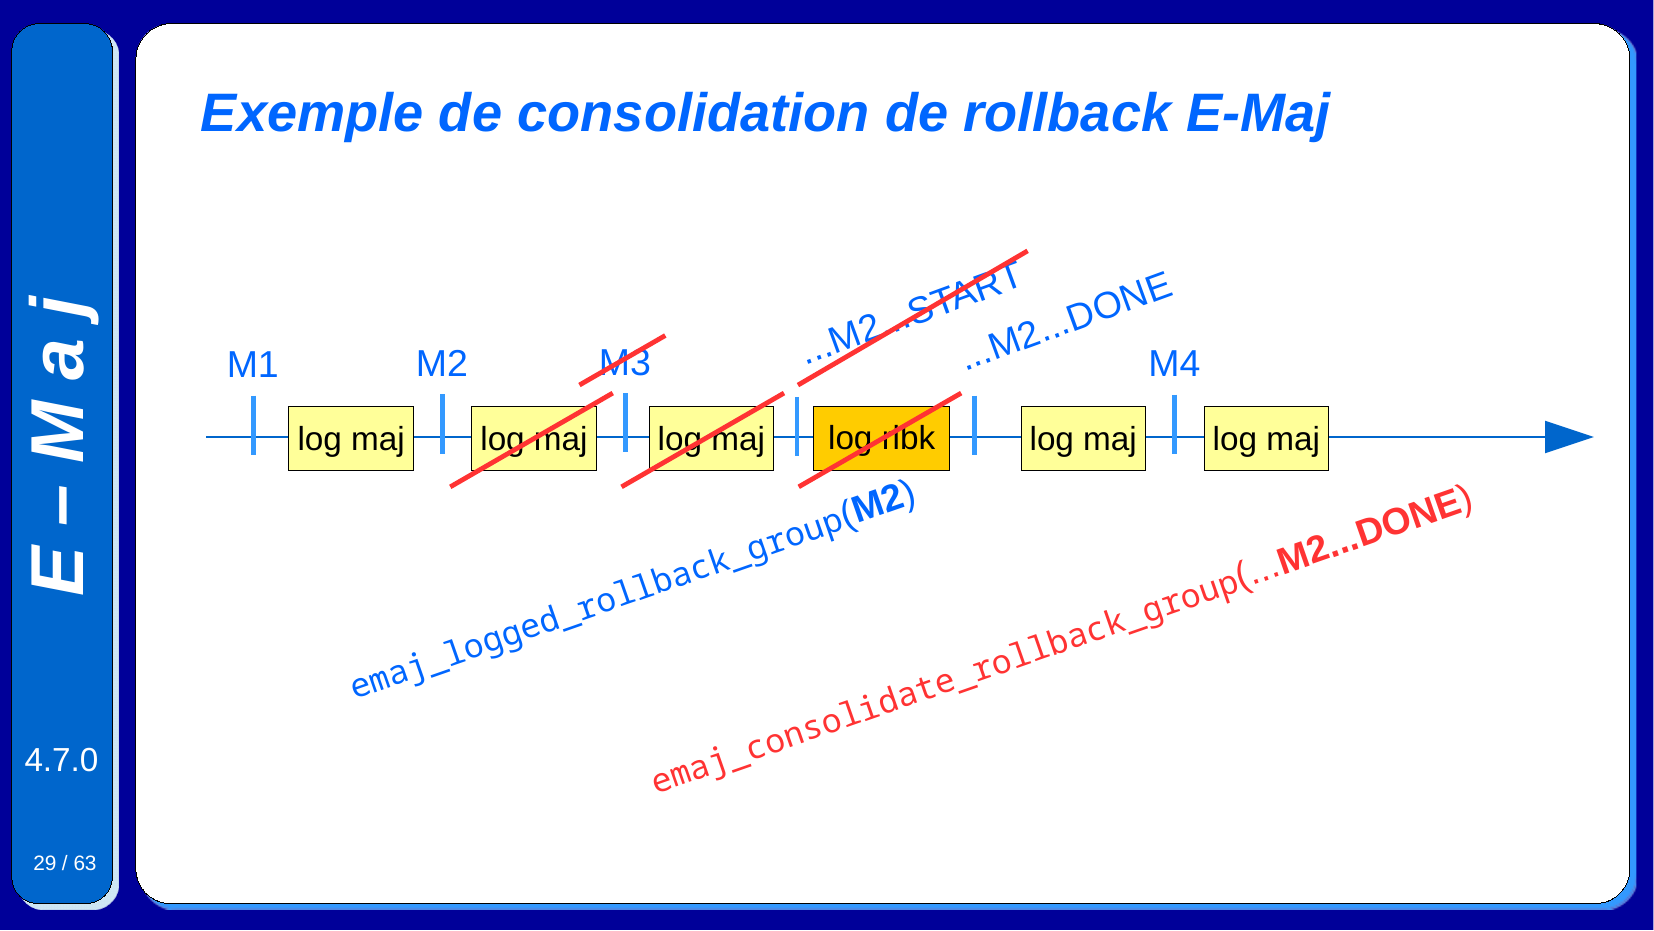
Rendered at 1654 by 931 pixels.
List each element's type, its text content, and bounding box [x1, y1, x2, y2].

text_box log rlbk [813, 406, 932, 471]
text_box M4 [1133, 335, 1216, 393]
text_box log maj [1204, 406, 1329, 471]
text_box log maj [1021, 406, 1146, 471]
text_box log maj [656, 406, 774, 471]
text_box ...M2...DONE [937, 250, 1195, 391]
text_box log maj [649, 406, 755, 467]
text_box emaj_logged_rollback_group(M2) [326, 471, 941, 731]
text_box log rlbk [833, 406, 950, 471]
text_box log maj [471, 406, 583, 471]
text_box log maj [485, 406, 597, 471]
text_box M3 [584, 339, 666, 392]
text_box emaj_consolidate_rollback_group(...M2...DONE) [627, 462, 1499, 825]
text_box log maj [288, 406, 414, 471]
text_box ...M2...START [777, 241, 1046, 383]
text_box M3 [584, 334, 661, 379]
text_box M2 [401, 335, 483, 393]
title Exemple de consolidation de rollback E-Maj [200, 34, 1575, 191]
text_box M1 [212, 336, 294, 394]
